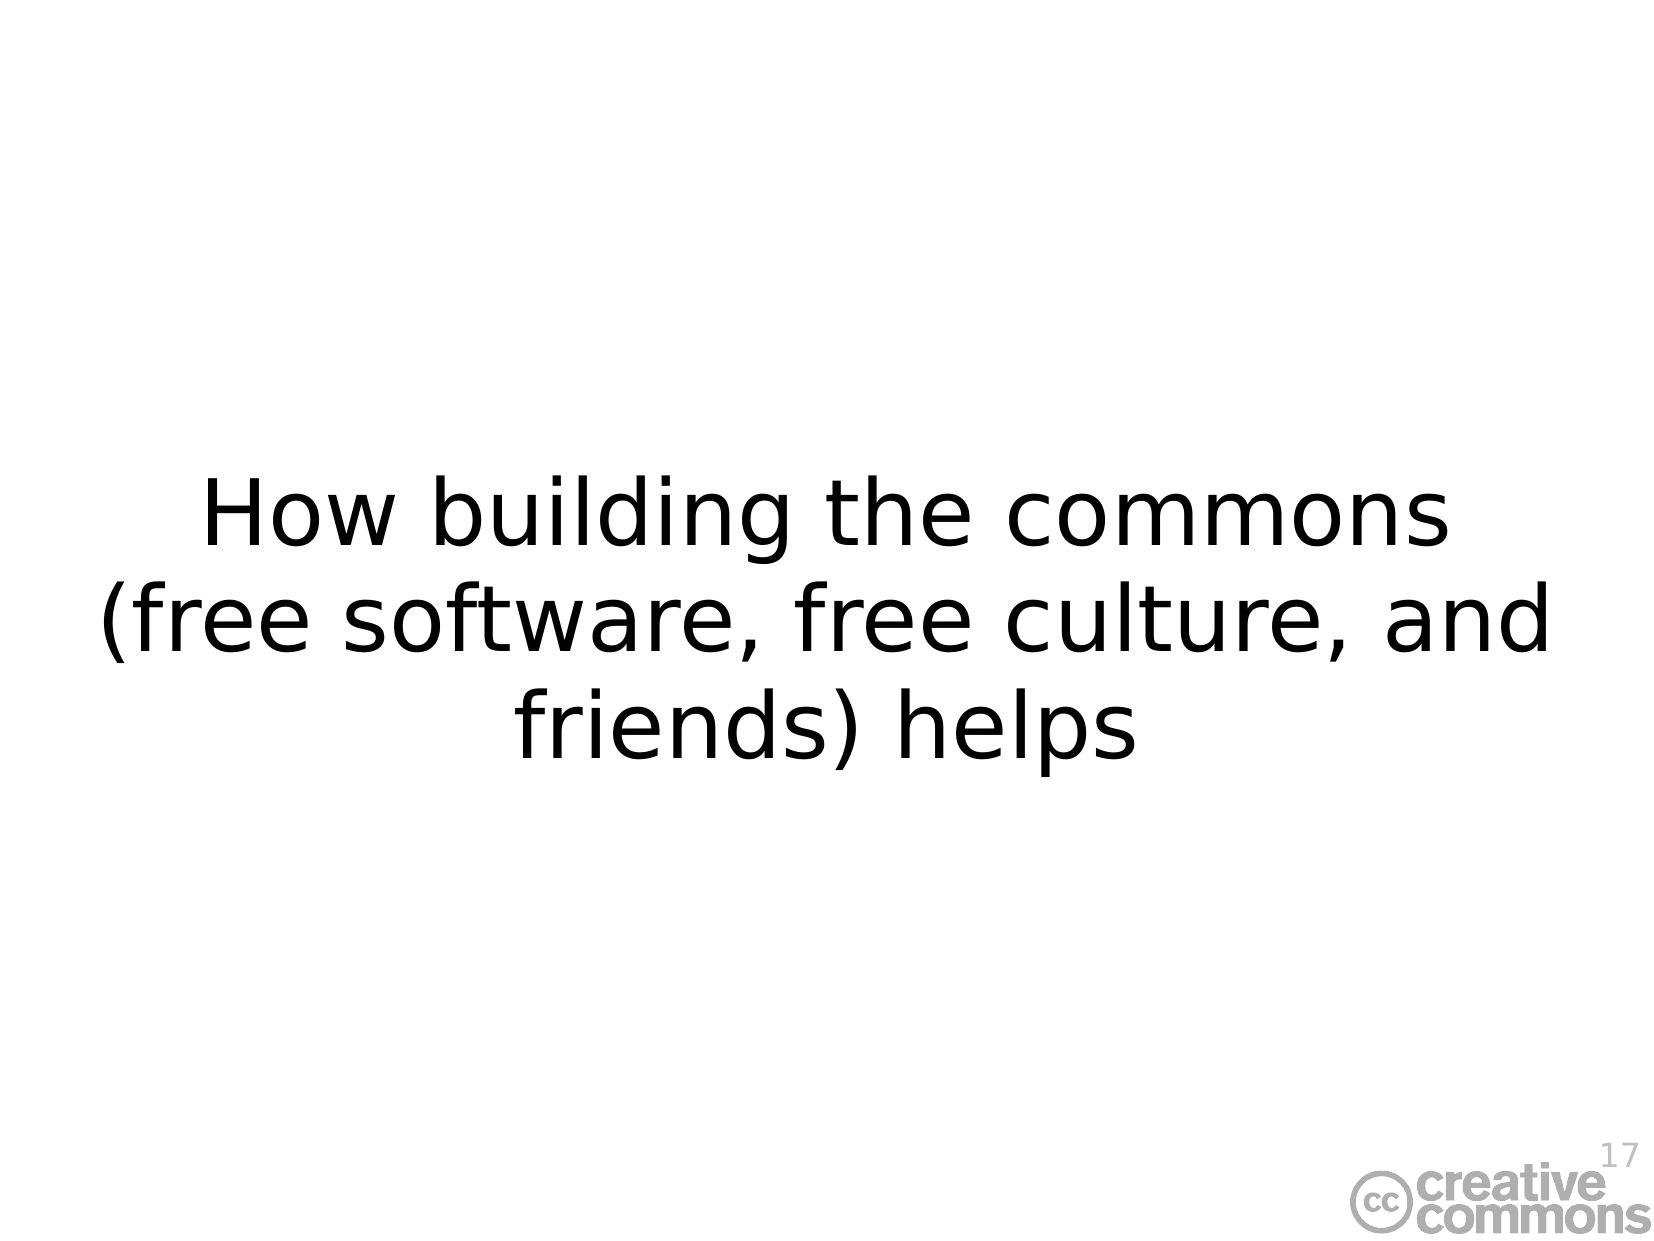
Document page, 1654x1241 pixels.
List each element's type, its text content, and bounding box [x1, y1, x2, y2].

title How building the commons (free software, free culture, and friends) helps [82, 459, 1571, 781]
picture [1350, 1162, 1651, 1234]
